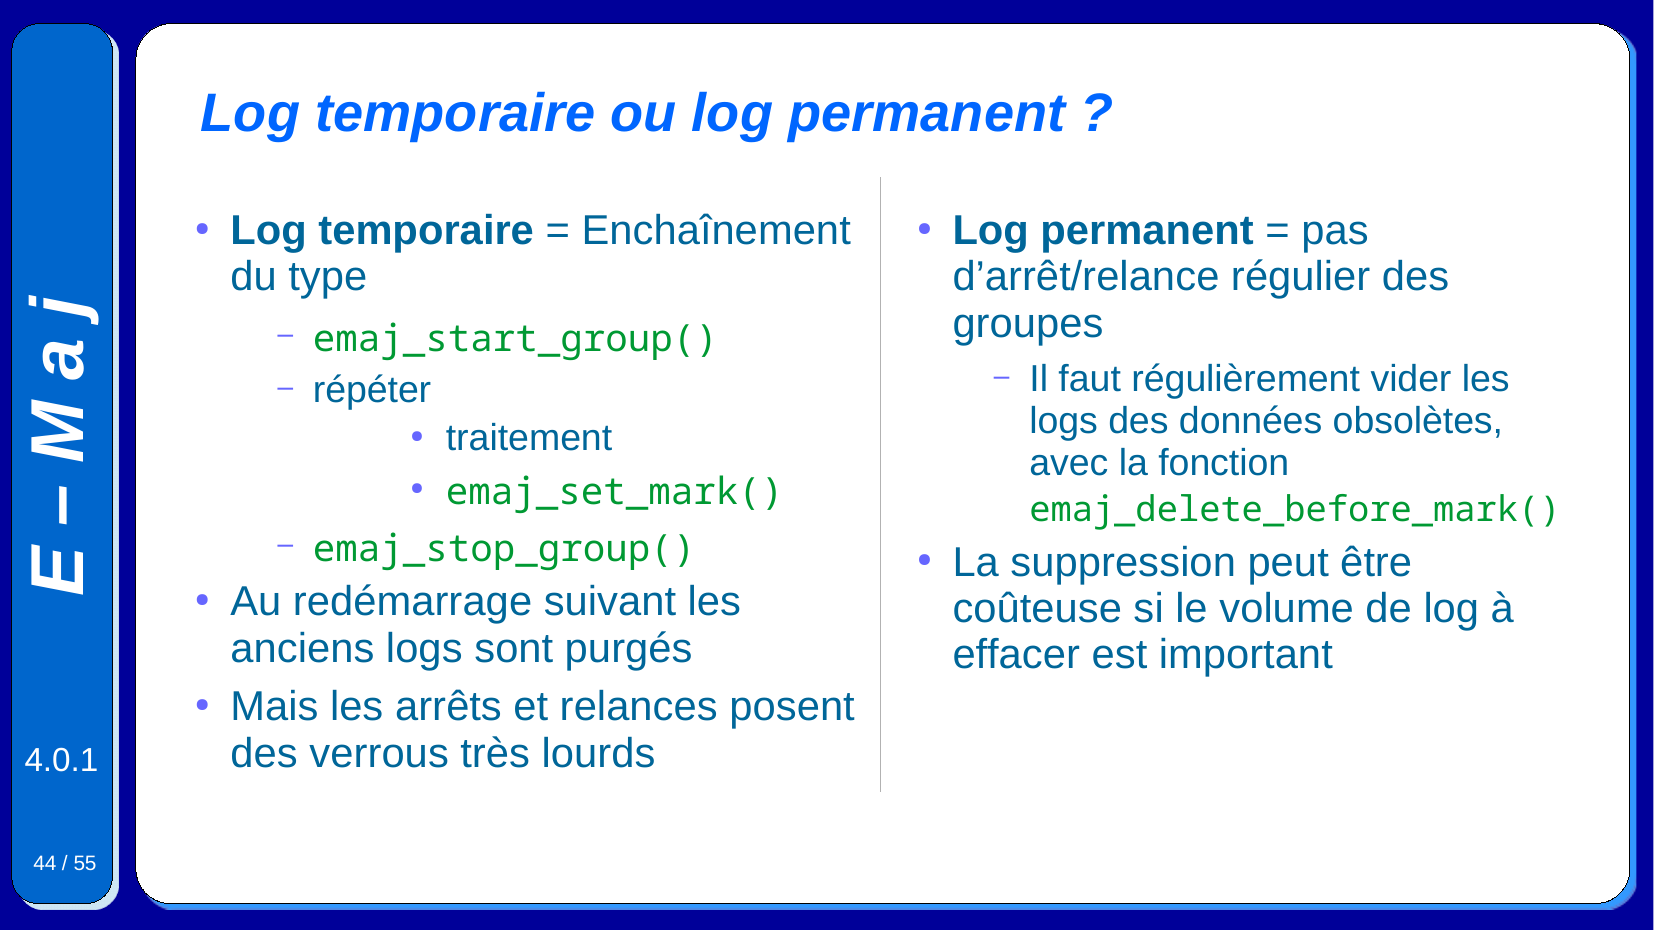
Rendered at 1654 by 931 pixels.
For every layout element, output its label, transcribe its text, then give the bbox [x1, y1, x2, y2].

list Log temporaire = Enchaînement du type emaj_start_group() répéter traitement emaj_set_mark() emaj_stop_group() Au redémarrage suivant les anciens logs sont purgés Mais les arrêts et relances posent des verrous très lourds [177, 206, 865, 827]
title Log temporaire ou log permanent ? [200, 34, 1575, 191]
list Log permanent = pas d’arrêt/relance régulier des groupes Il faut régulièrement vider les logs des données obsolètes, avec la fonction emaj_delete_before_mark() La suppression peut être coûteuse si le volume de log à effacer est important [899, 206, 1588, 827]
